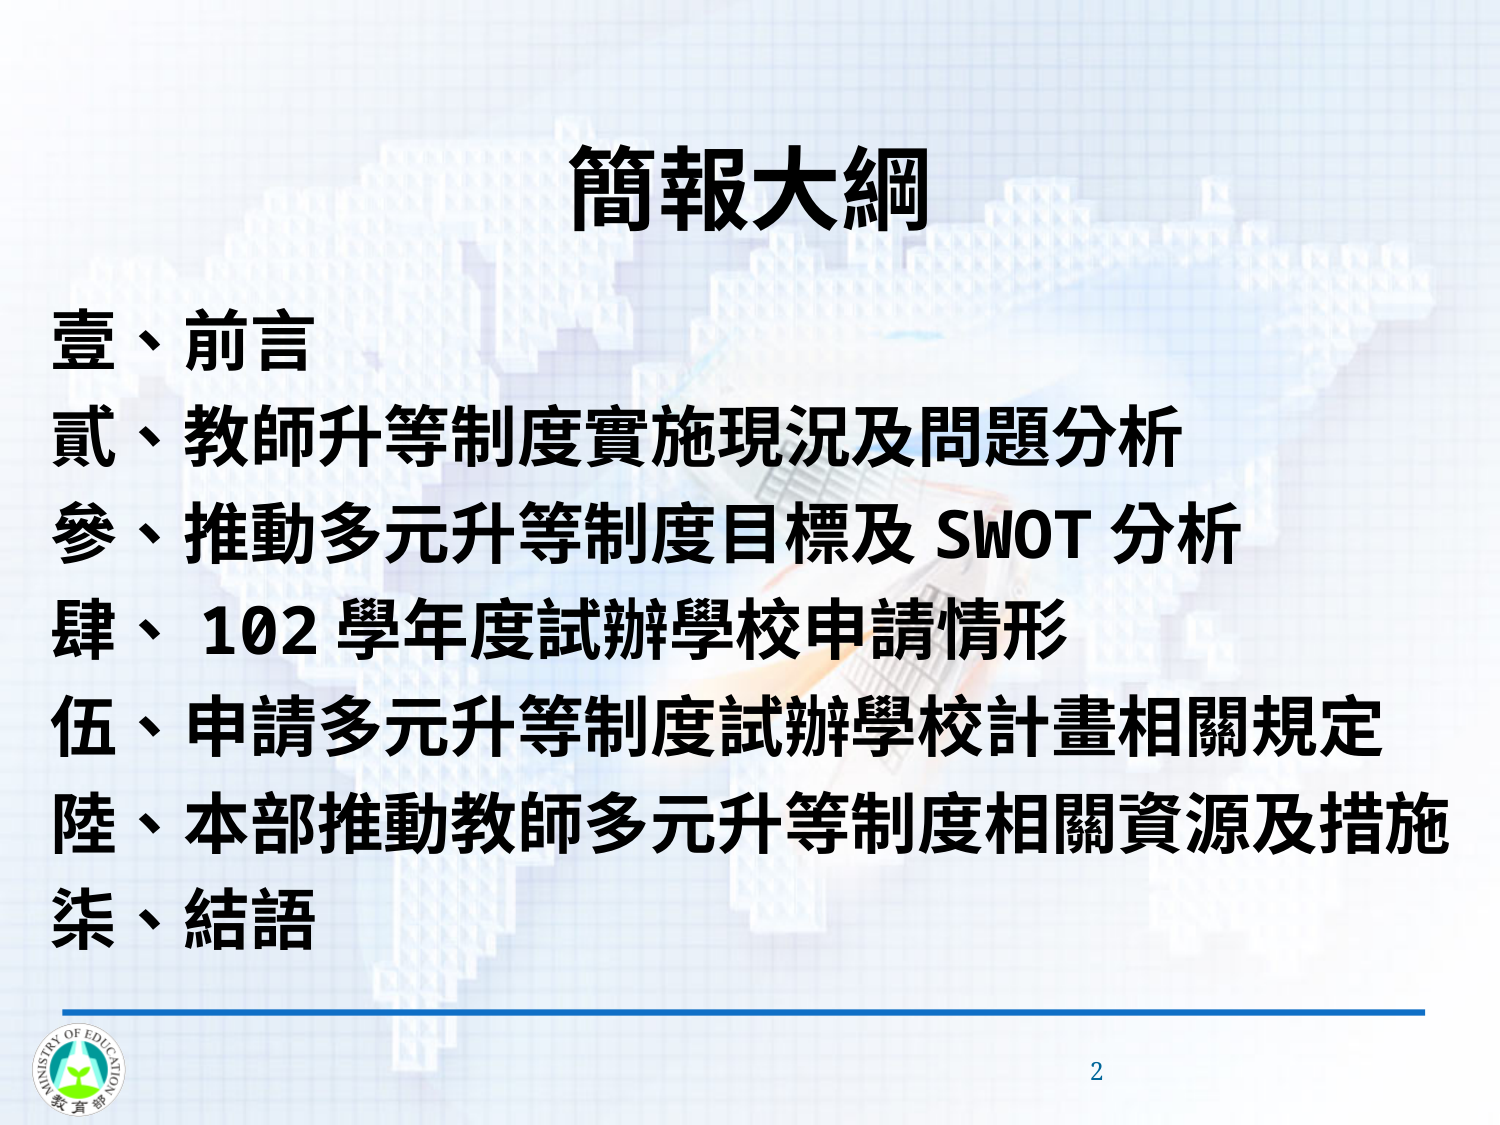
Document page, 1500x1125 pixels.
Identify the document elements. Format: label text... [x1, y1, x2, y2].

title 簡報大綱 [112, 66, 1388, 290]
subtitle 壹、前言 貳、教師升等制度實施現況及問題分析 參、推動多元升等制度目標及SWOT分析 肆、102學年度試辦學校申請情形 伍、申請多元升等制度試辦學校計畫相關規定 陸、本部推動教師多元升等制度相關資源及措施 柒、結語 [35, 290, 1500, 977]
text_box [1074, 1042, 1426, 1103]
